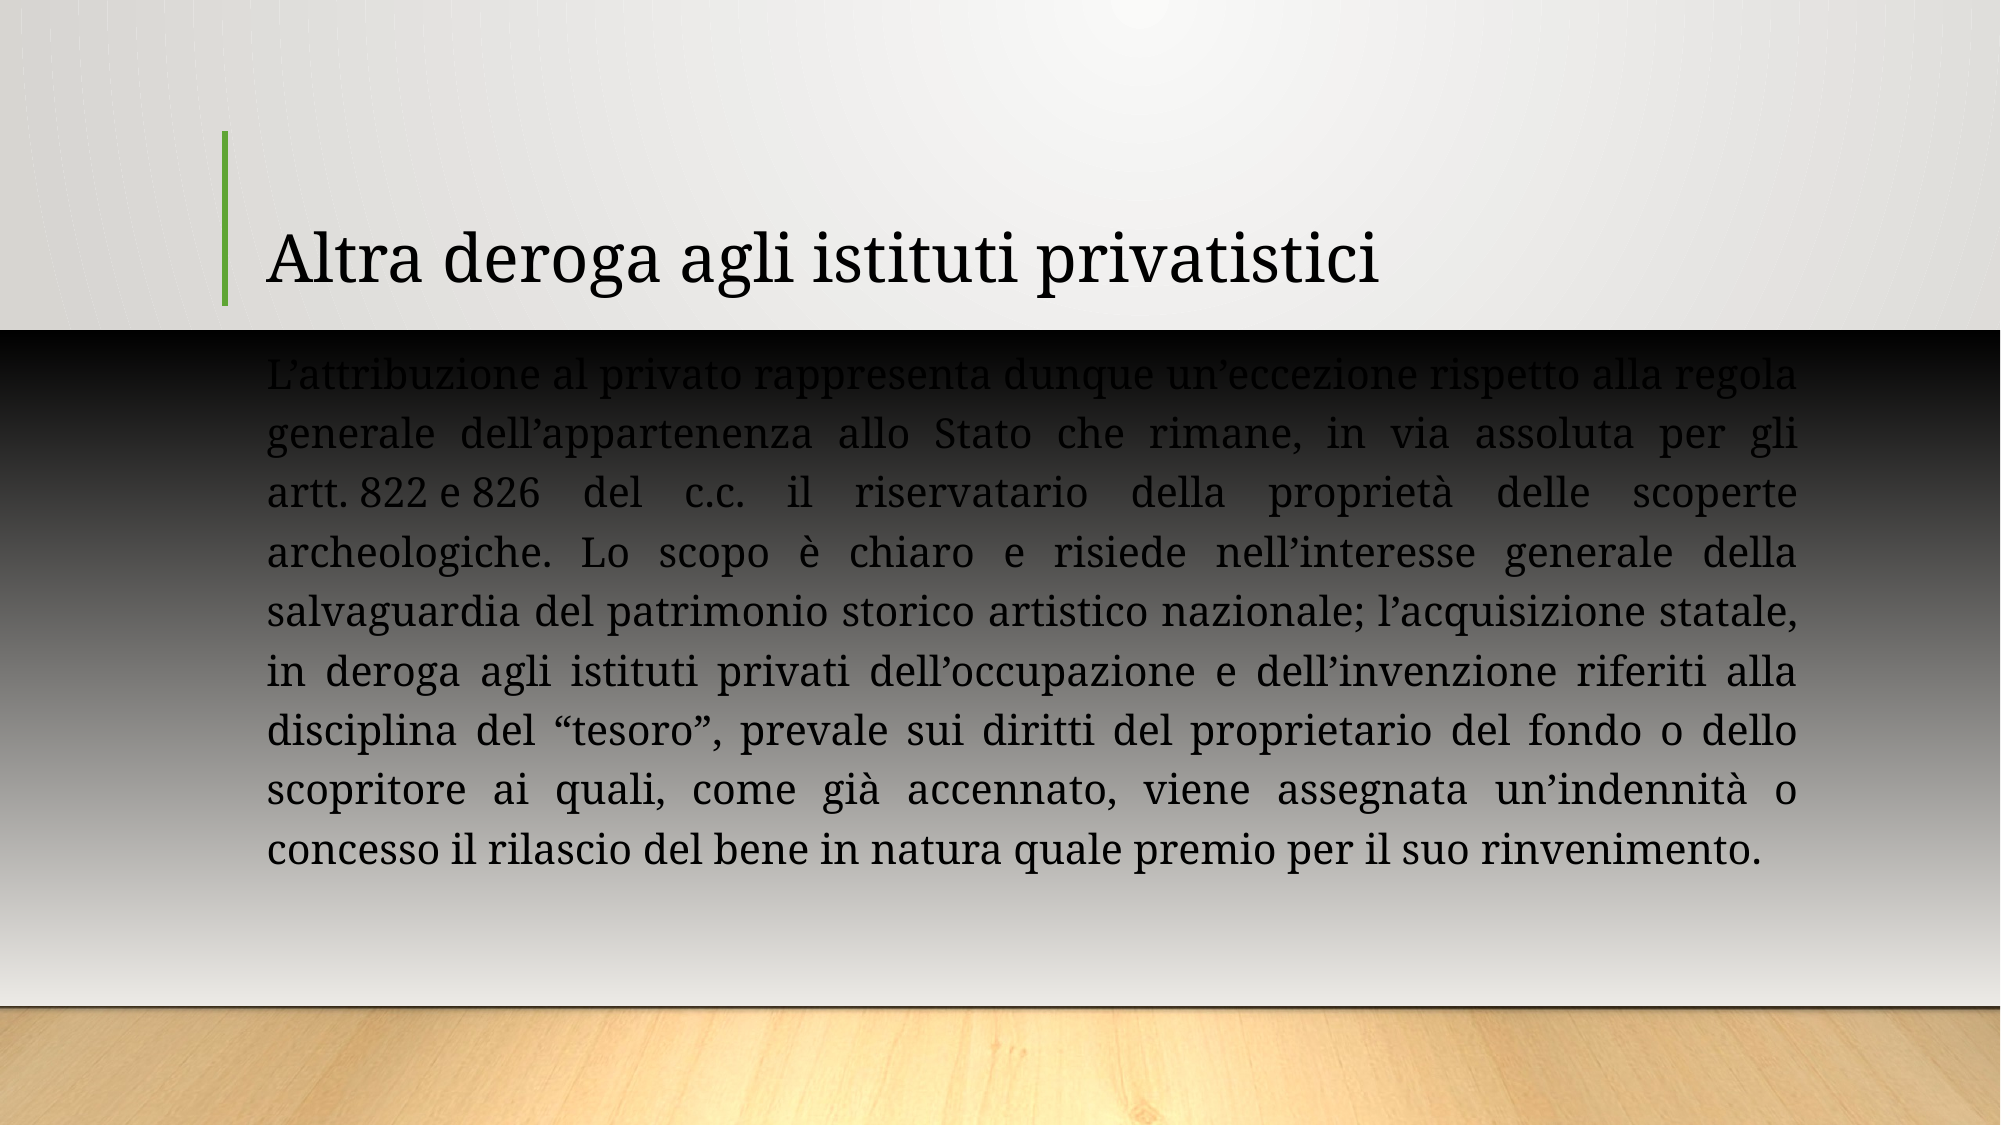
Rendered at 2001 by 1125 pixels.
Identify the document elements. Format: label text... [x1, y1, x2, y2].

title Altra deroga agli istituti privatistici [251, 131, 1814, 305]
list L’attribuzione al privato rappresenta dunque un’eccezione rispetto alla regola generale dell’appartenenza allo Stato che rimane, in via assoluta per gli artt. 822 e 826 del c.c. il riservatario della proprietà delle scoperte archeologiche. Lo scopo è chiaro e risiede nell’interesse generale della salvaguardia del patrimonio storico artistico nazionale; l’acquisizione statale, in deroga agli istituti privati dell’occupazione e dell’invenzione riferiti alla disciplina del “tesoro”, prevale sui diritti del proprietario del fondo o dello scopritore ai quali, come già accennato, viene assegnata un’indennità o concesso il rilascio del bene in natura quale premio per il suo rinvenimento. [251, 330, 1814, 897]
